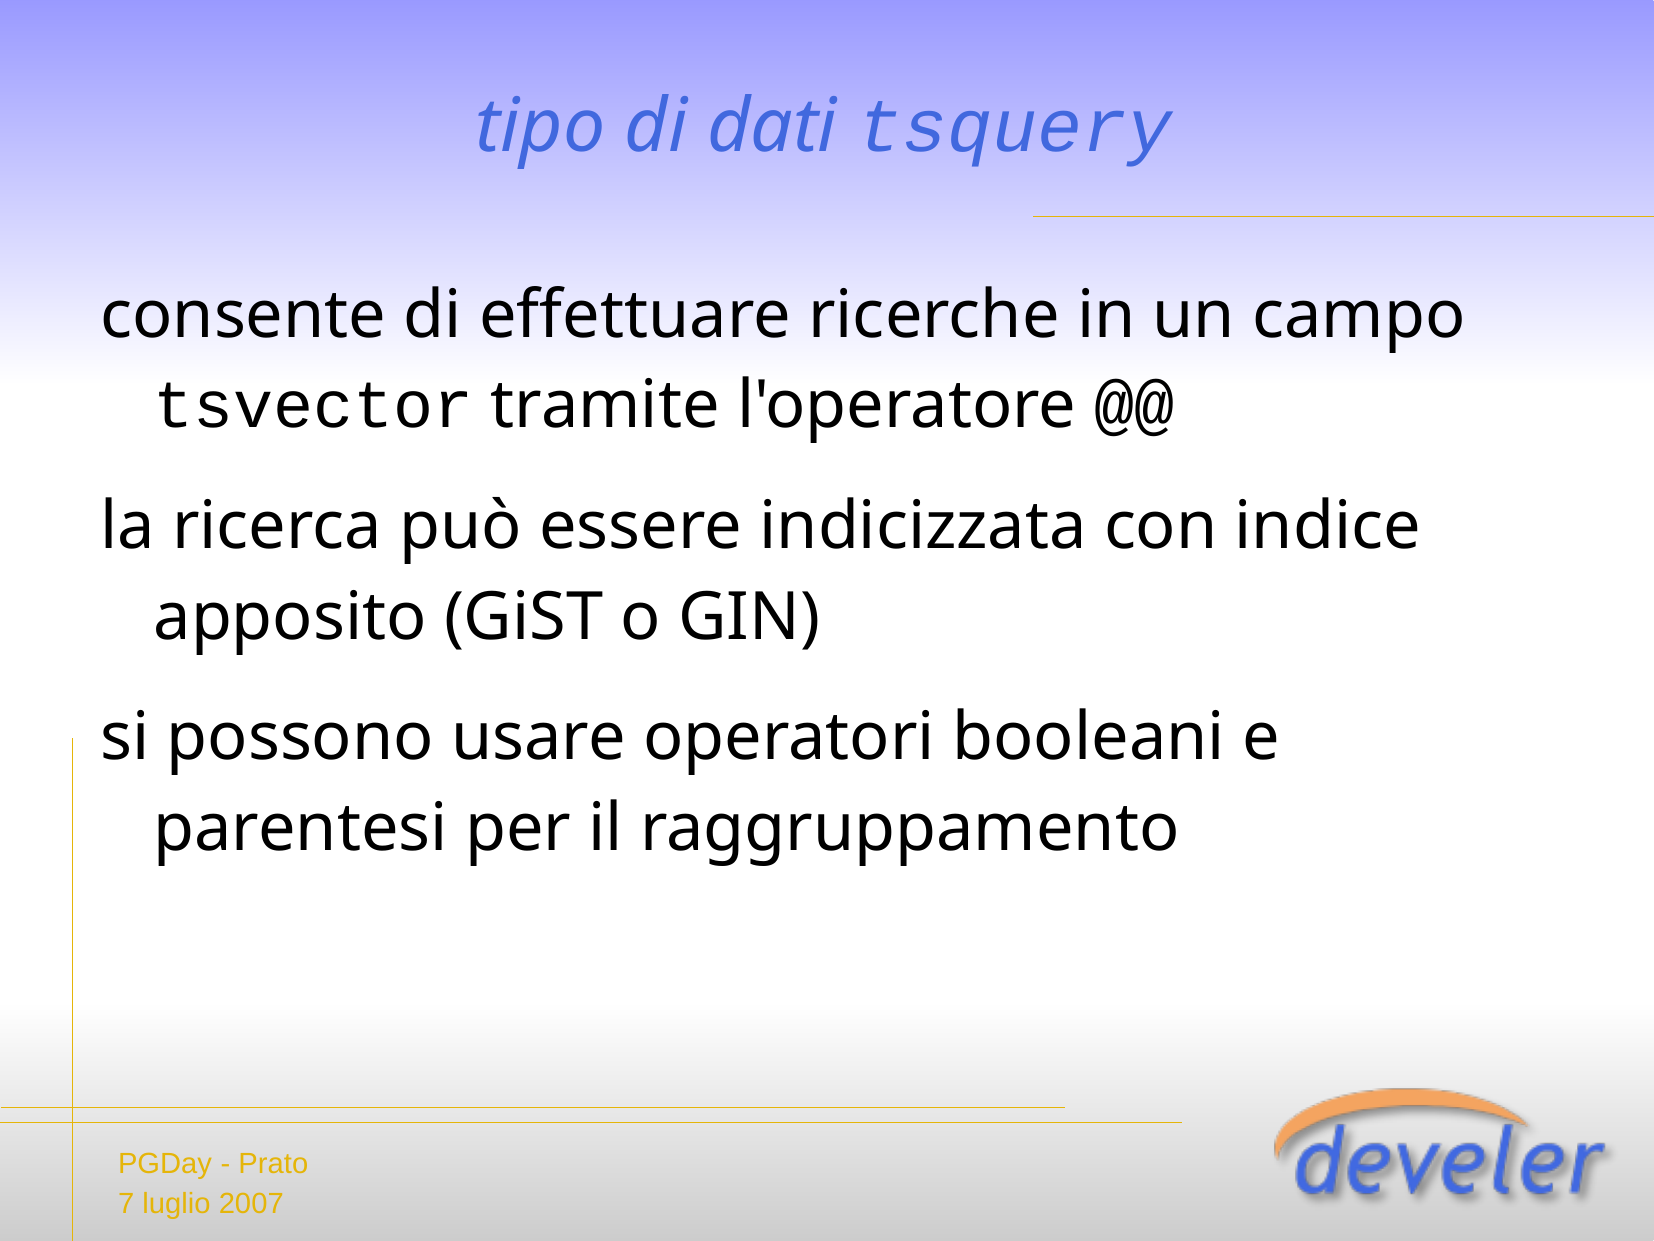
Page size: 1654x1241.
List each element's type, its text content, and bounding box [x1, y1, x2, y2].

picture [1269, 1083, 1622, 1211]
title tipo di dati tsquery [82, 29, 1565, 217]
list consente di effettuare ricerche in un campo tsvector tramite l'operatore @@ la ricerca può essere indicizzata con indice apposito (GiST o GIN) si possono usare operatori booleani e parentesi per il raggruppamento [82, 265, 1571, 1093]
